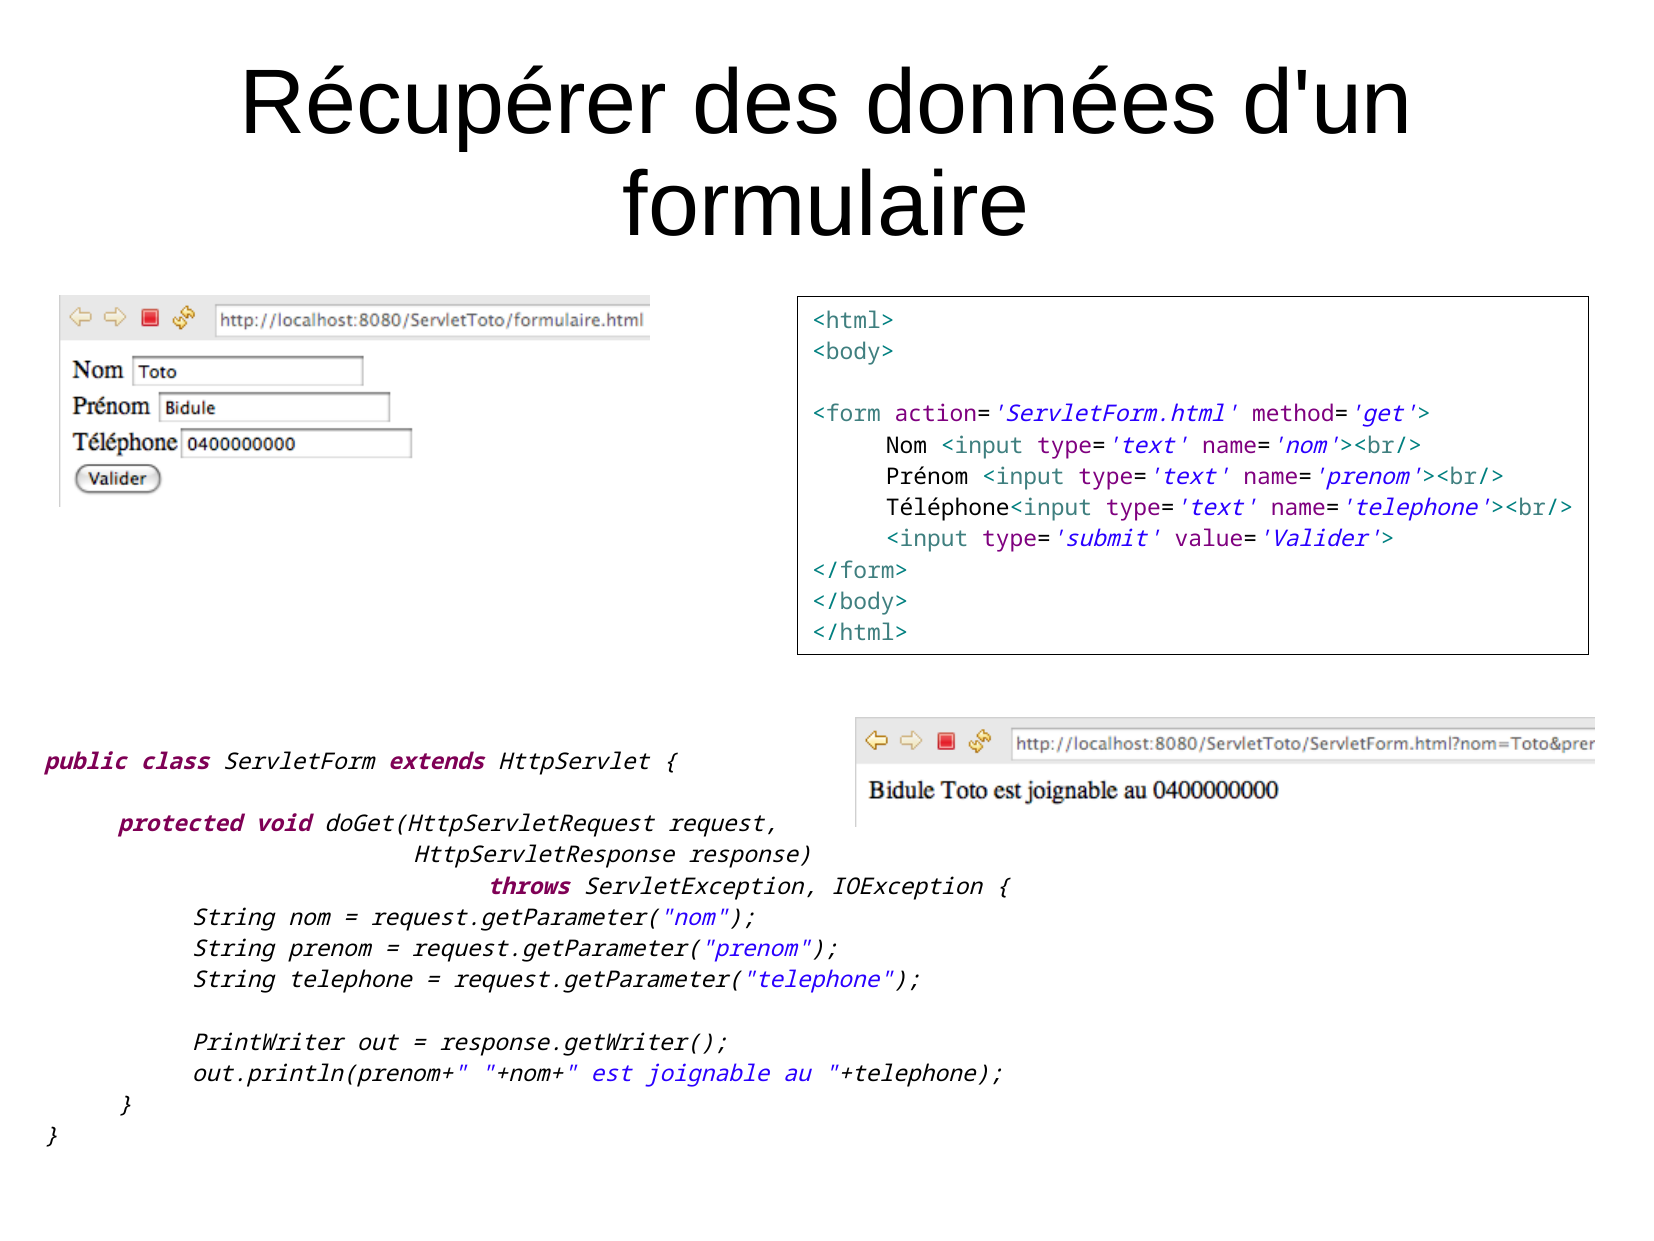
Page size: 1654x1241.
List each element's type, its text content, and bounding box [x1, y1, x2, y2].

picture [855, 717, 1595, 827]
text_box <html> <body> <form action='ServletForm.html' method='get'> Nom <input type='text' name='nom'><br/> Prénom <input type='text' name='prenom'><br/> Téléphone<input type='text' name='telephone'><br/> <input type='submit' value='Valider'> </form> </body> </html> [797, 296, 1589, 628]
title Récupérer des données d'un formulaire [82, 49, 1571, 257]
text_box public class ServletForm extends HttpServlet { protected void doGet(HttpServletRequest request, HttpServletResponse response) throws ServletException, IOException { String nom = request.getParameter("nom"); String prenom = request.getParameter("prenom"); String telephone = request.getParameter("telephone"); PrintWriter out = response.getWriter(); out.println(prenom+" "+nom+" est joignable au "+telephone); } } [29, 706, 1025, 1124]
picture [59, 295, 650, 507]
